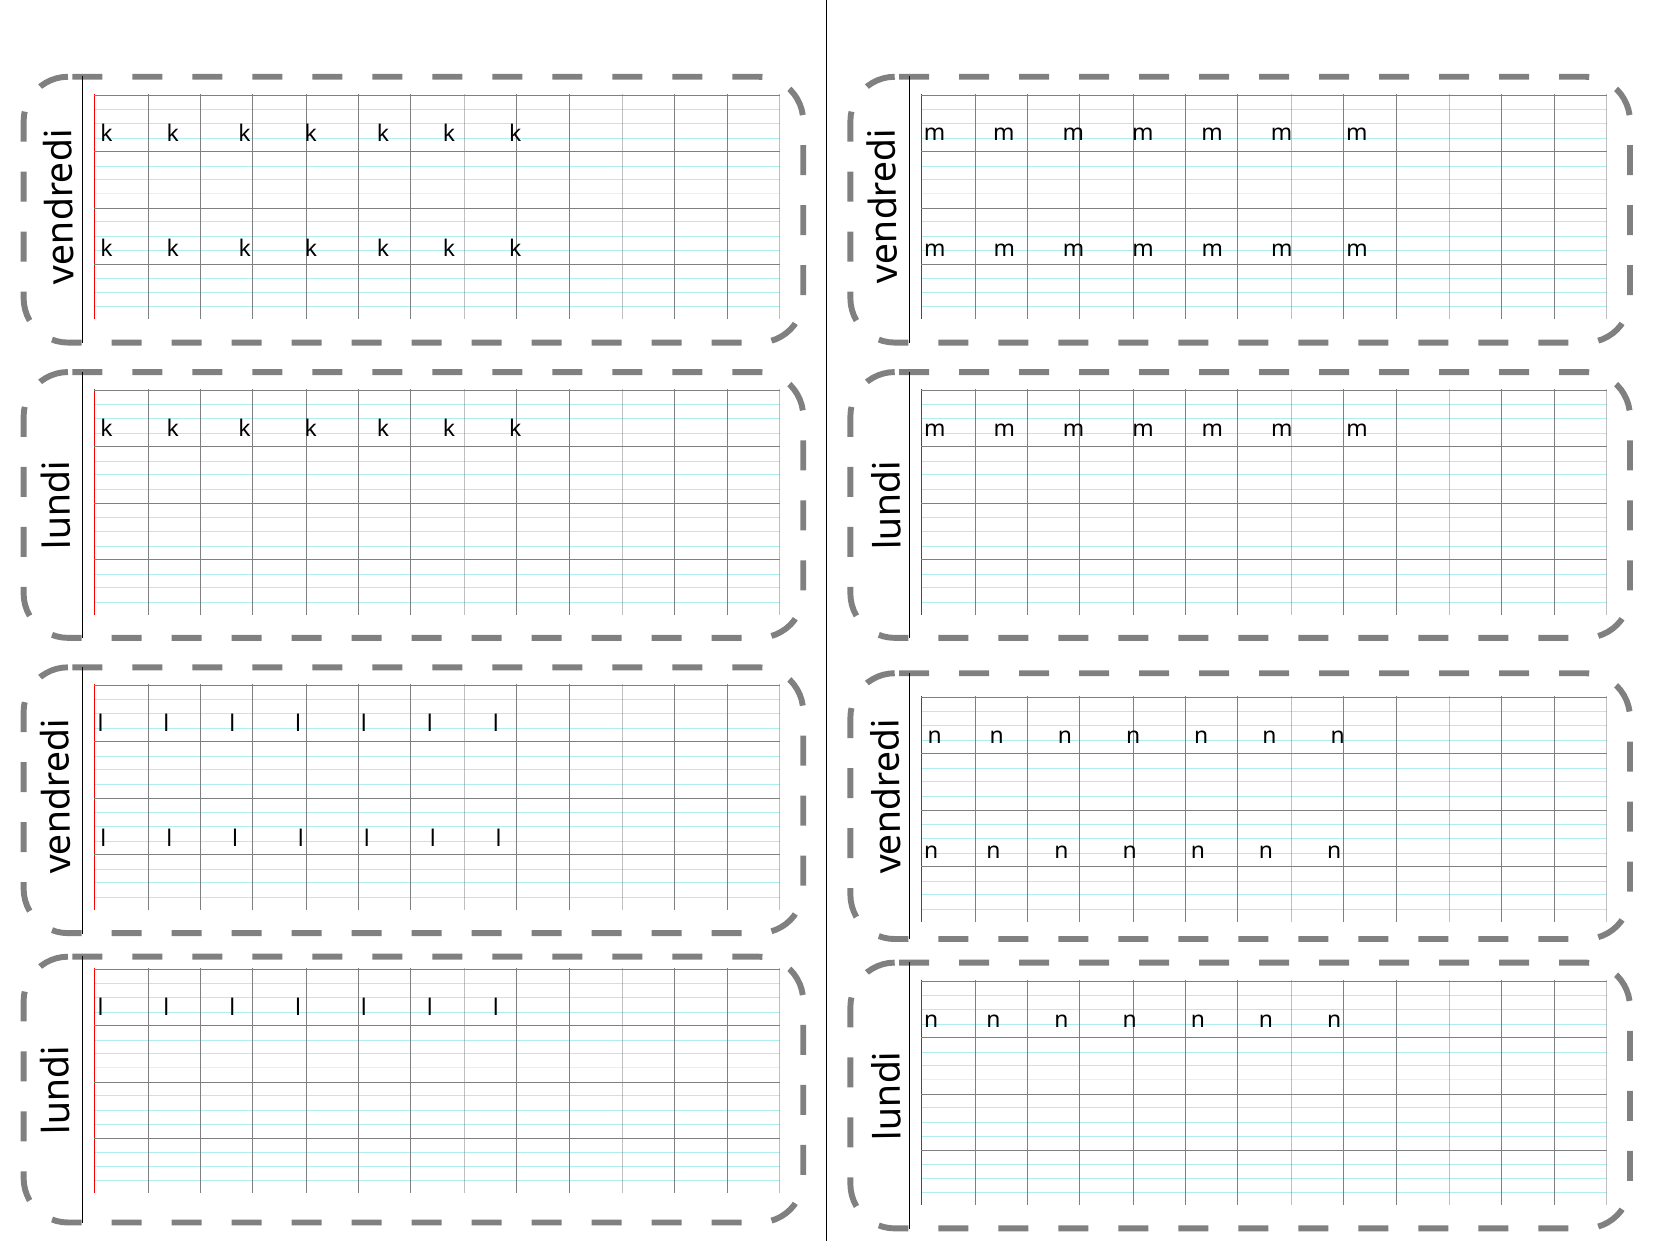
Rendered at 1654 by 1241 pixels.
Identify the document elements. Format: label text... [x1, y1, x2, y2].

text_box l l l l l l l [82, 699, 777, 768]
picture [94, 968, 780, 1193]
text_box lundi [850, 962, 914, 1230]
picture [94, 94, 780, 109]
text_box lundi [850, 372, 914, 639]
picture [921, 696, 1607, 711]
text_box vendredi [850, 695, 913, 898]
text_box k k k k k k k [85, 109, 780, 178]
text_box l l l l l l l [85, 814, 780, 883]
picture [94, 178, 780, 224]
text_box vendredi [23, 105, 82, 308]
text_box vendredi [20, 695, 82, 898]
text_box n n n n n n n [912, 711, 1607, 780]
text_box k k k k k k k [85, 224, 780, 293]
picture [94, 389, 780, 404]
text_box lundi [19, 956, 83, 1224]
text_box m m m m m m m [909, 404, 1604, 473]
picture [921, 94, 1607, 319]
text_box k k k k k k k [85, 404, 780, 473]
picture [94, 684, 780, 814]
picture [921, 389, 1607, 615]
picture [921, 780, 1607, 922]
text_box m m m m m m m [909, 224, 1604, 293]
text_box n n n n n n n [909, 826, 1604, 895]
picture [921, 980, 1607, 1205]
picture [94, 883, 780, 910]
text_box n n n n n n n [909, 995, 1604, 1063]
text_box m m m m m m m [909, 108, 1604, 176]
picture [94, 293, 780, 319]
text_box l l l l l l l [82, 983, 777, 1052]
text_box lundi [20, 371, 84, 639]
text_box vendredi [846, 105, 910, 308]
picture [94, 473, 780, 615]
